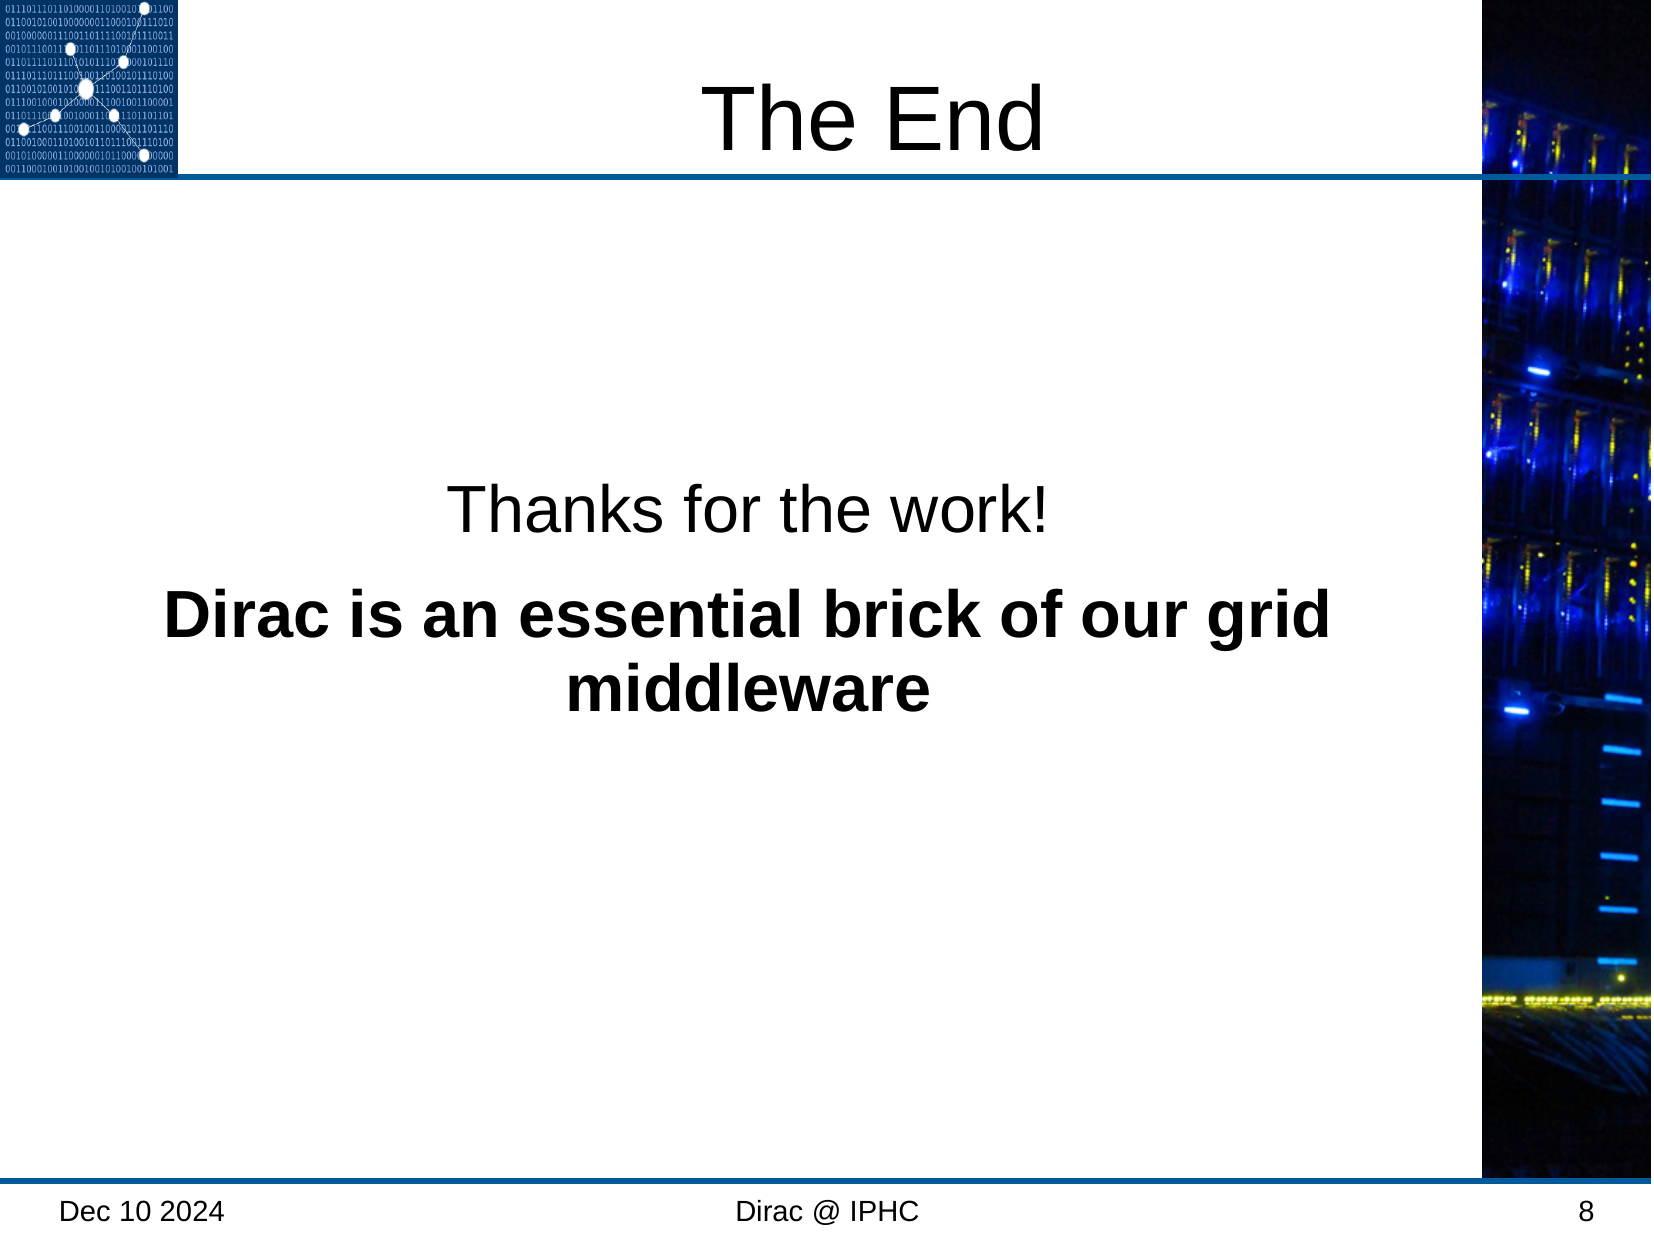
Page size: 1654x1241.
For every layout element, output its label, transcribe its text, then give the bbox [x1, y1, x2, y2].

picture [1482, 180, 1651, 1178]
picture [1482, 0, 1651, 174]
list Thanks for the work! Dirac is an essential brick of our grid middleware [21, 472, 1477, 1152]
picture [0, 0, 178, 178]
title The End [177, 67, 1571, 171]
